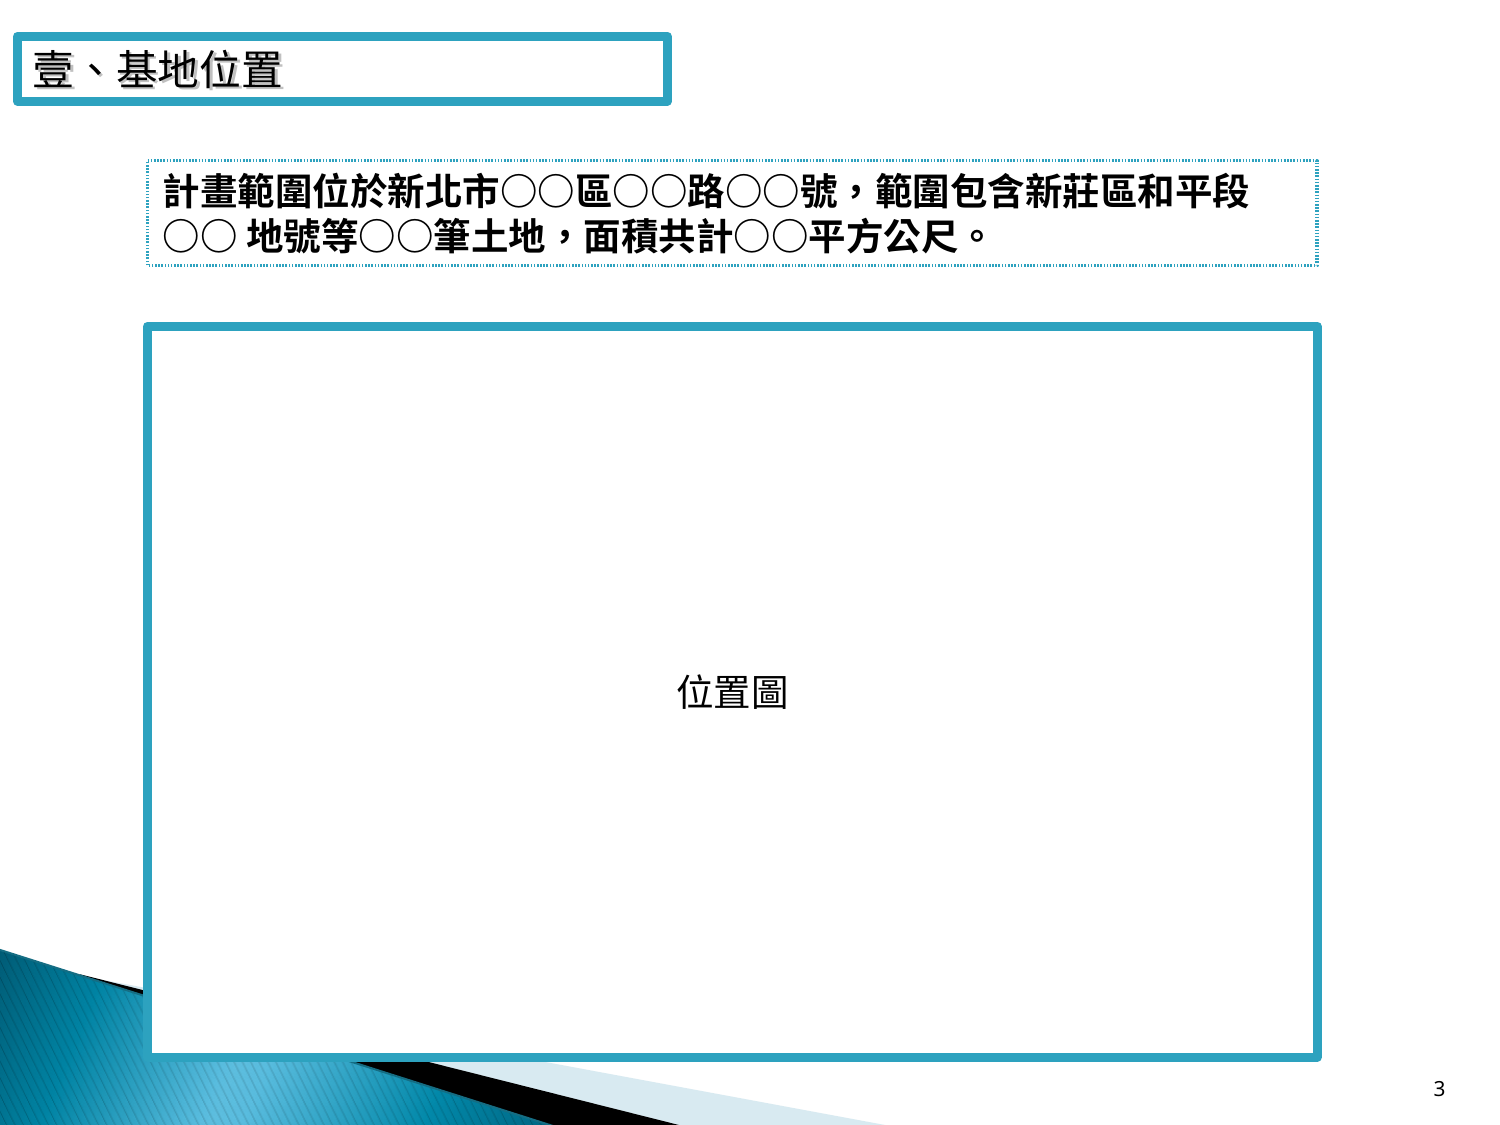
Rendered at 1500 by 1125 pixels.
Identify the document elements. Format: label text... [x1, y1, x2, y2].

text_box 壹、基地位置 [18, 36, 667, 101]
text_box 計畫範圍位於新北市○○區○○路○○號，範圍包含新莊區和平段 ○○地號等○○筆土地，面積共計○○平方公尺。 [148, 161, 1317, 266]
text_box 3 [1418, 1051, 1479, 1112]
text_box 位置圖 [148, 326, 1317, 1057]
